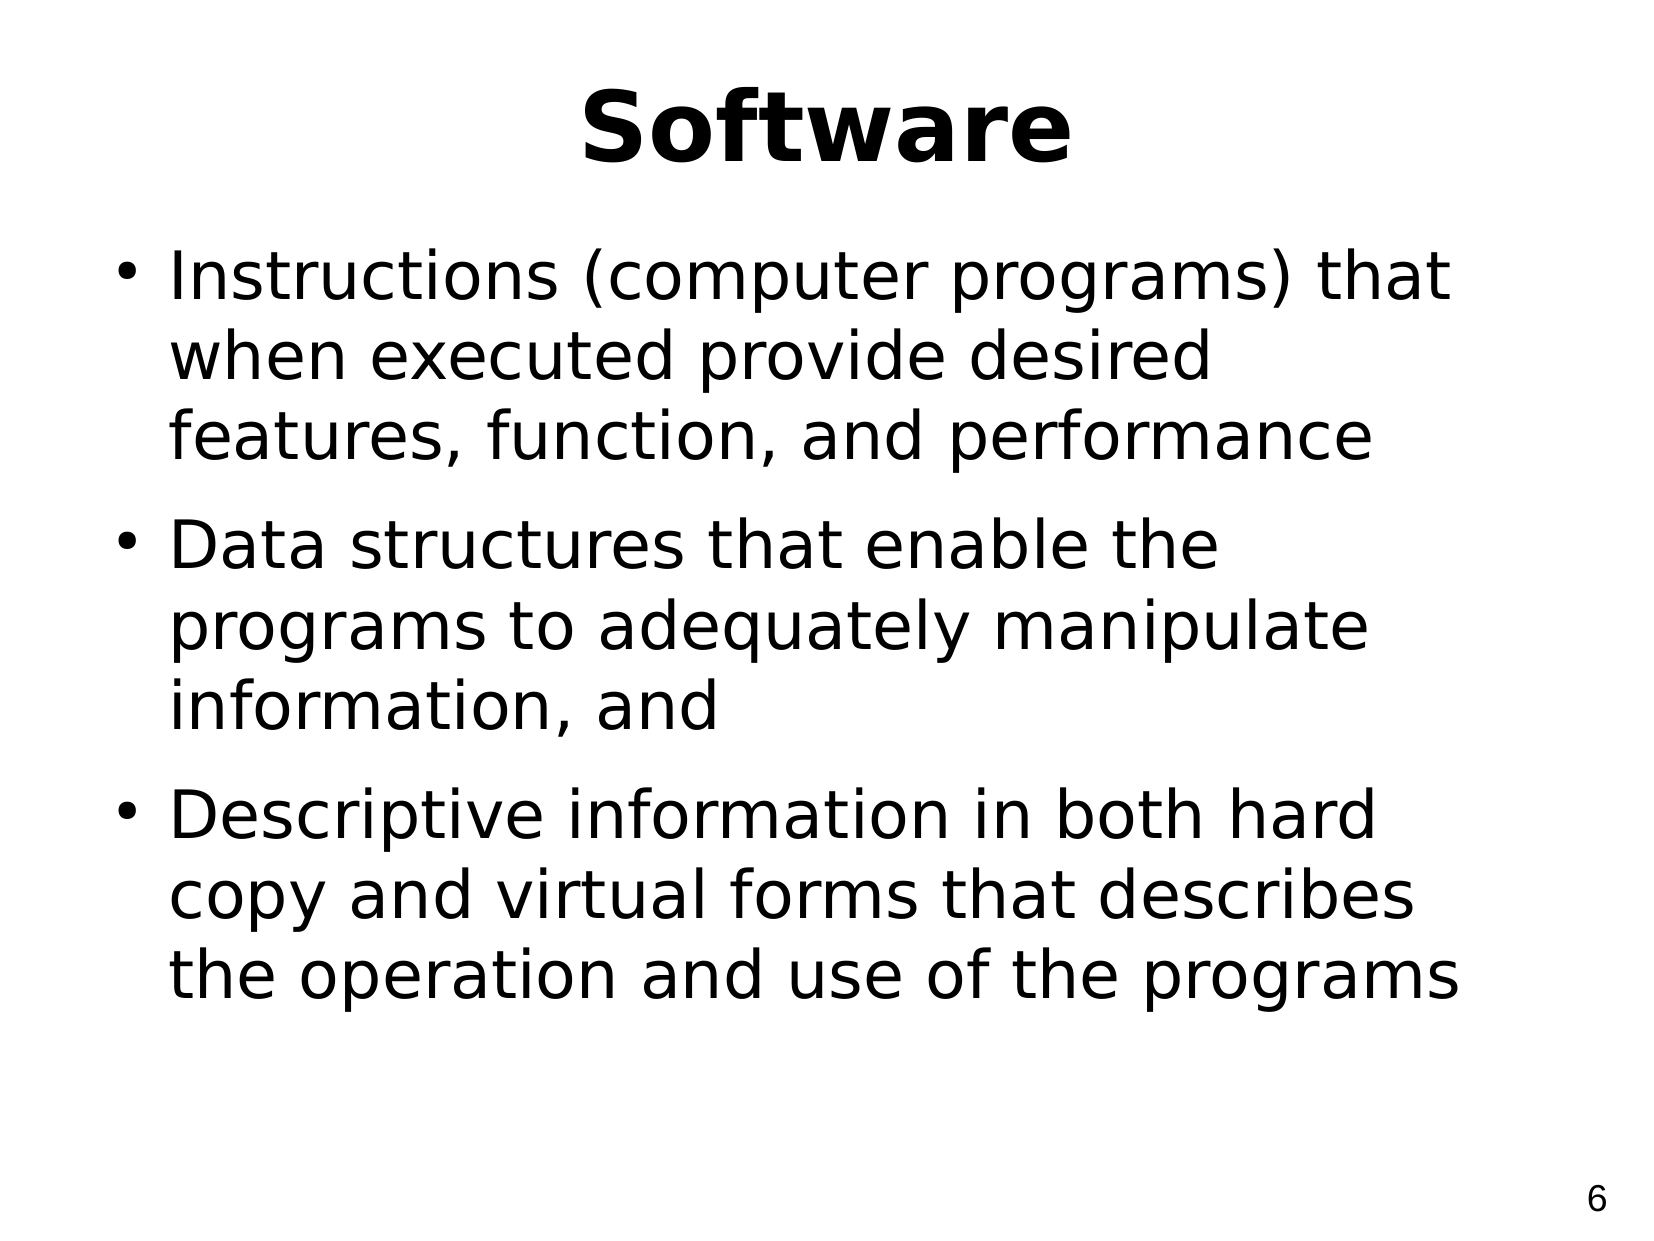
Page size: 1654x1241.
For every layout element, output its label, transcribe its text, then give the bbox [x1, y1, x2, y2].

list Instructions (computer programs) that when executed provide desired features, function, and performance Data structures that enable the programs to adequately manipulate information, and Descriptive information in both hard copy and virtual forms that describes the operation and use of the programs [82, 225, 1538, 1186]
title Software [82, 49, 1571, 196]
